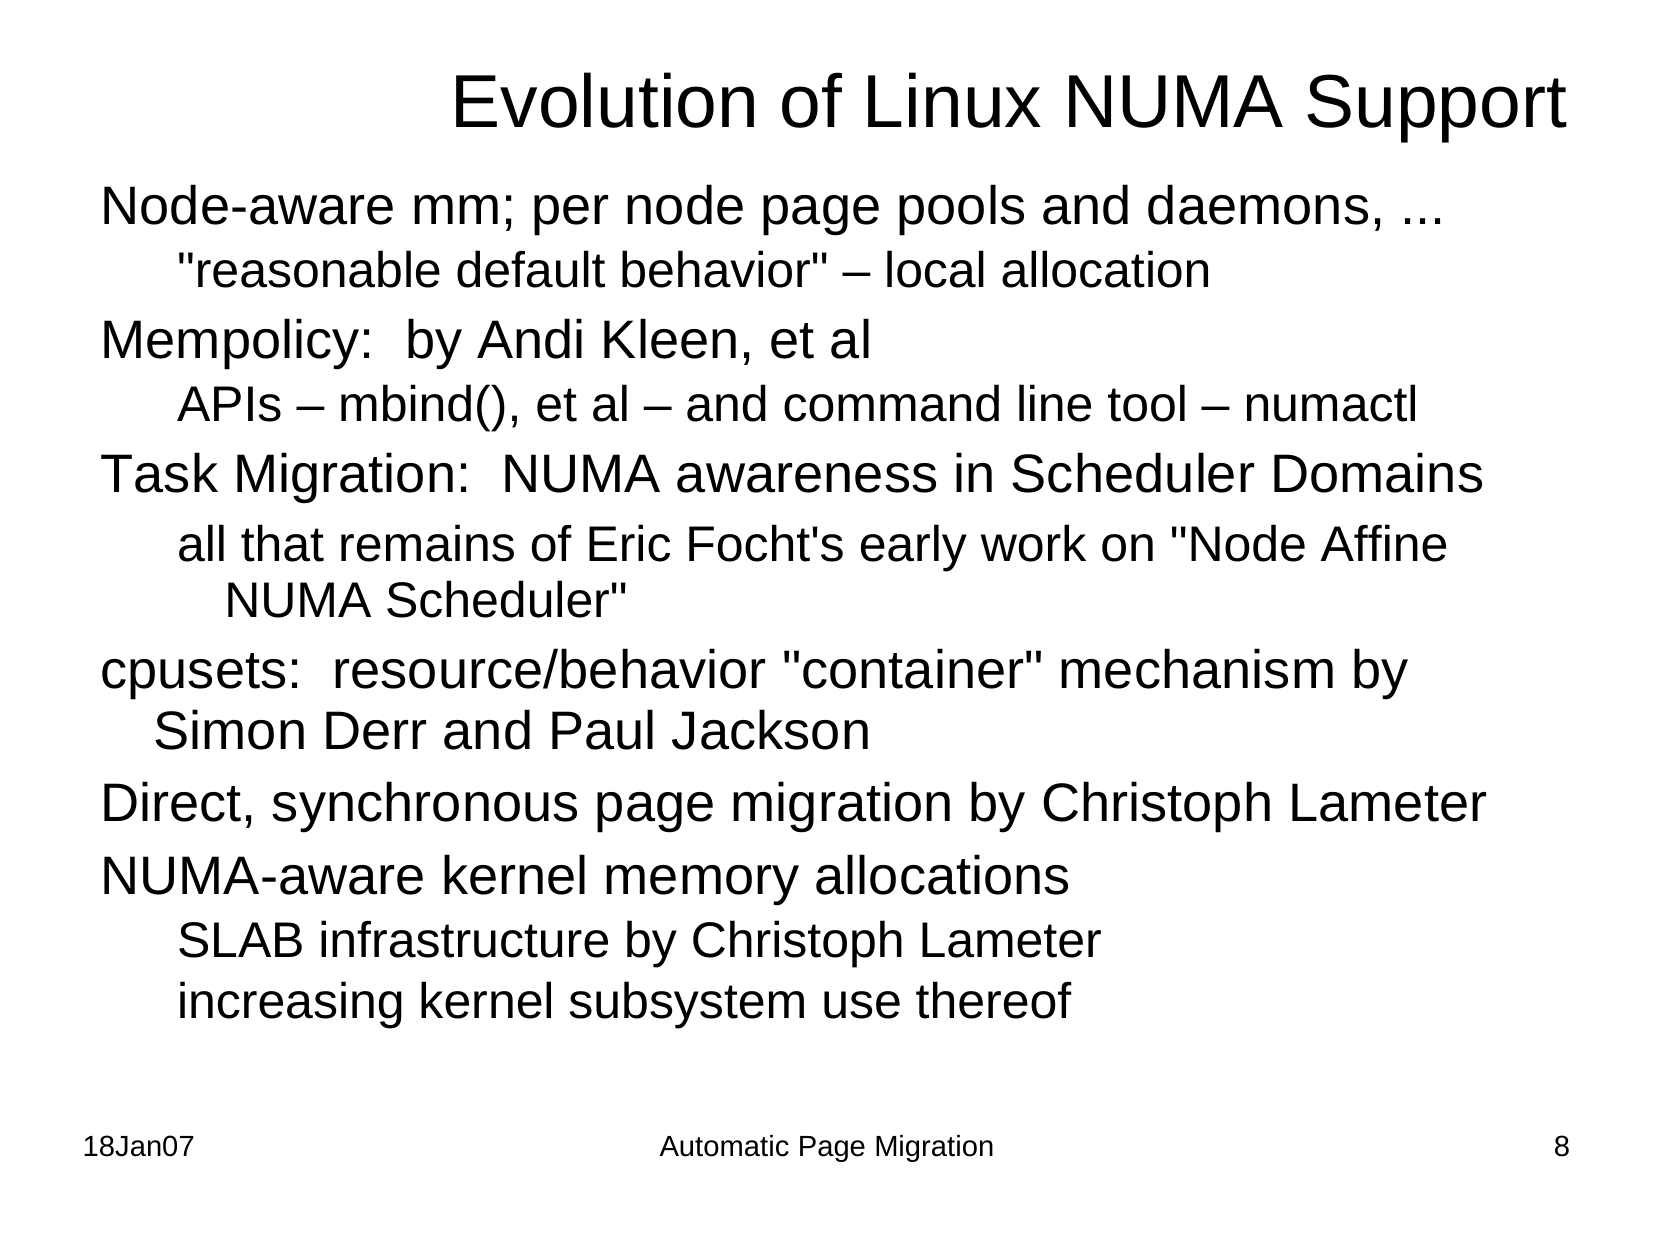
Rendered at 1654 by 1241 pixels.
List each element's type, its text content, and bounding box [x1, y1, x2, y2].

title Evolution of Linux NUMA Support [80, 45, 1569, 159]
list Node-aware mm; per node page pools and daemons, ... "reasonable default behavior" – local allocation Mempolicy: by Andi Kleen, et al APIs – mbind(), et al – and command line tool – numactl Task Migration: NUMA awareness in Scheduler Domains all that remains of Eric Focht's early work on "Node Affine NUMA Scheduler" cpusets: resource/behavior "container" mechanism by Simon Derr and Paul Jackson Direct, synchronous page migration by Christoph Lameter NUMA-aware kernel memory allocations SLAB infrastructure by Christoph Lameter increasing kernel subsystem use thereof [82, 175, 1571, 1115]
